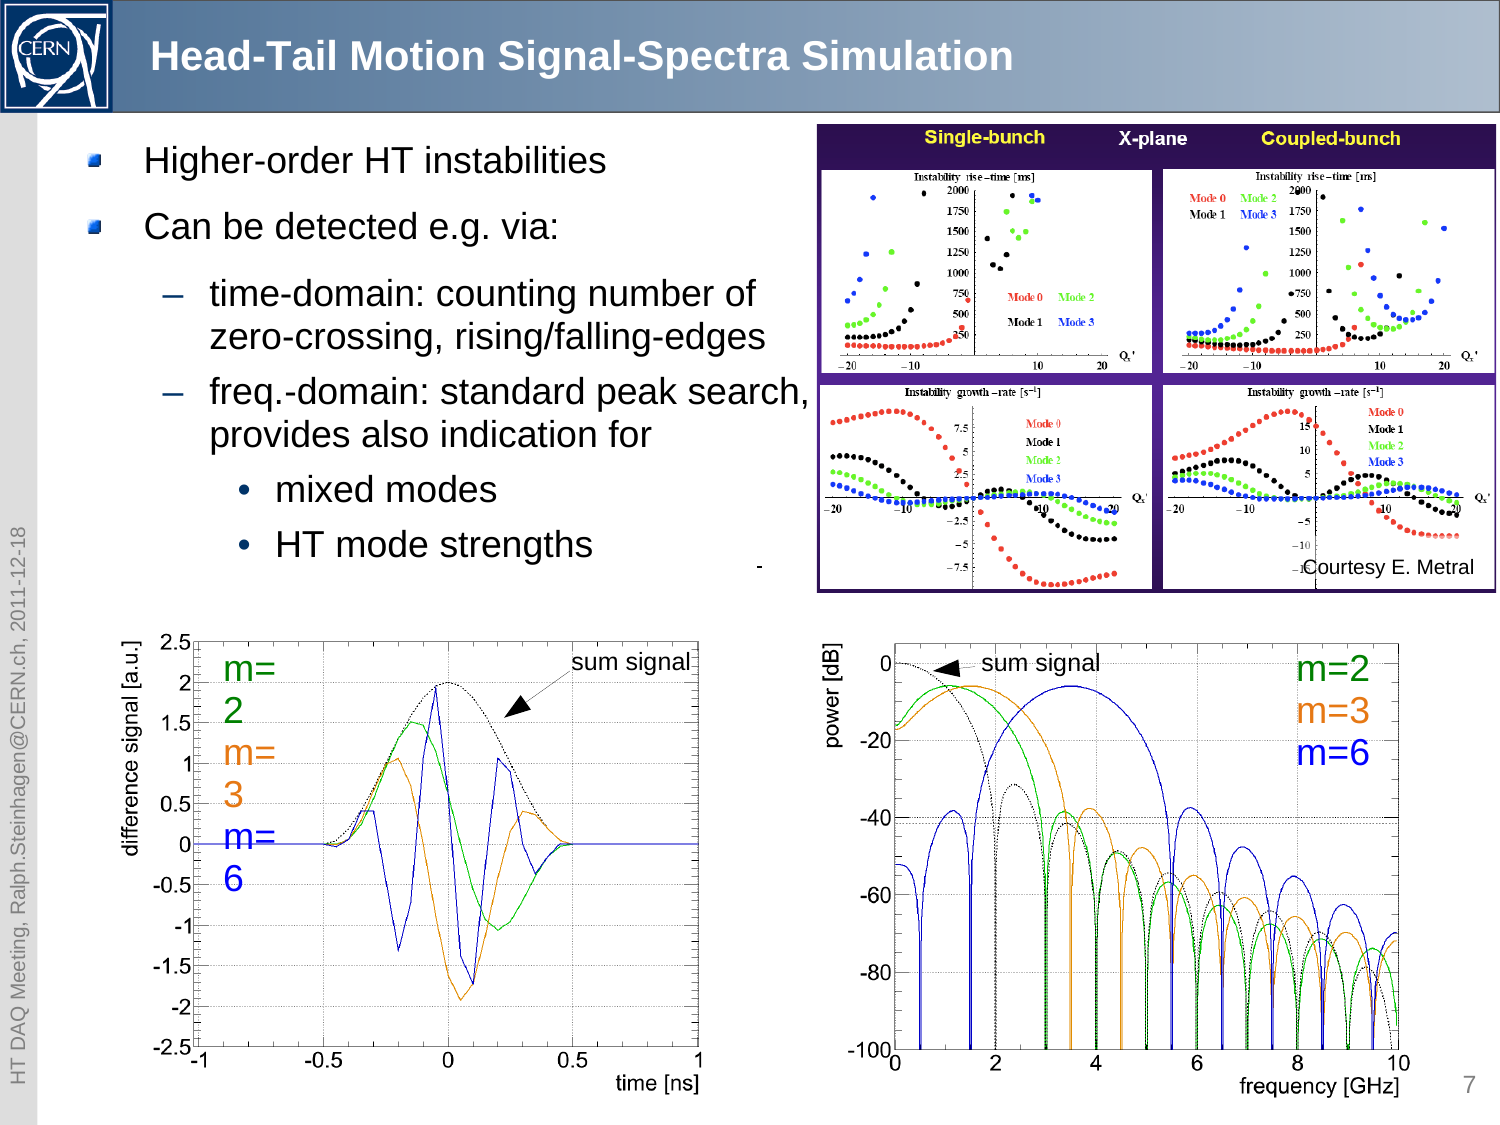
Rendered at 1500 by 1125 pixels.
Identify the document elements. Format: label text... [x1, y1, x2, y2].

picture [816, 124, 1497, 593]
text_box m=2 m=3 m=6 [1281, 640, 1398, 782]
list Higher-order HT instabilities Can be detected e.g. via: time-domain: counting number of zero-crossing, rising/falling-edges freq.-domain: standard peak search, provides also indication for mixed modes HT mode strengths [87, 137, 1438, 1030]
picture [116, 632, 763, 1103]
text_box sum signal [966, 641, 1116, 685]
text_box sum signal [556, 640, 707, 684]
text_box m=2 m=3 m=6 [208, 640, 312, 907]
title Head-Tail Motion Signal-Spectra Simulation [150, 0, 1201, 113]
picture [817, 634, 1463, 1106]
text_box Courtesy E. Metral [1302, 535, 1490, 579]
picture [0, 0, 113, 113]
